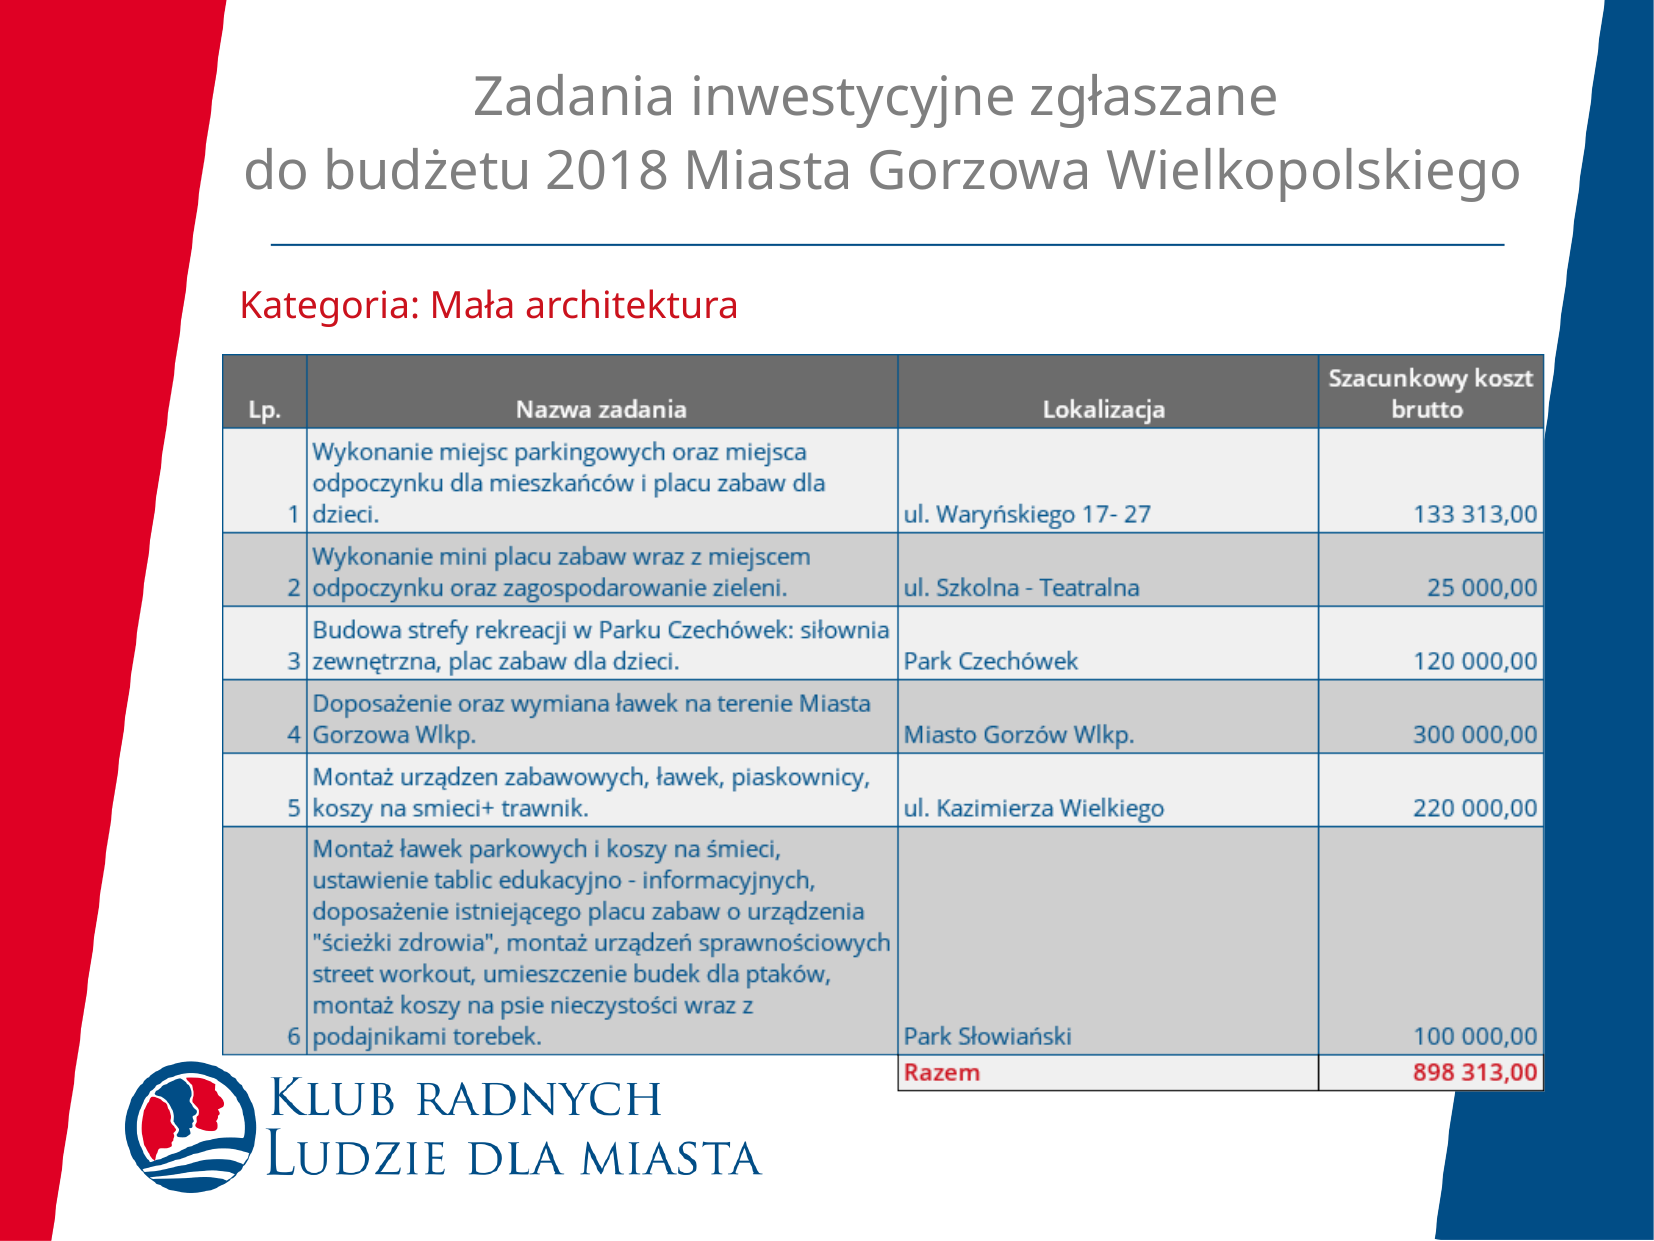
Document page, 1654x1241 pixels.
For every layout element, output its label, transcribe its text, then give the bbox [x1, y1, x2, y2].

text_box Kategoria: Mała architektura [224, 271, 1229, 338]
title Zadania inwestycyjne zgłaszane do budżetu 2018 Miasta Gorzowa Wielkopolskiego [155, 47, 1597, 216]
picture [0, 0, 1654, 1241]
